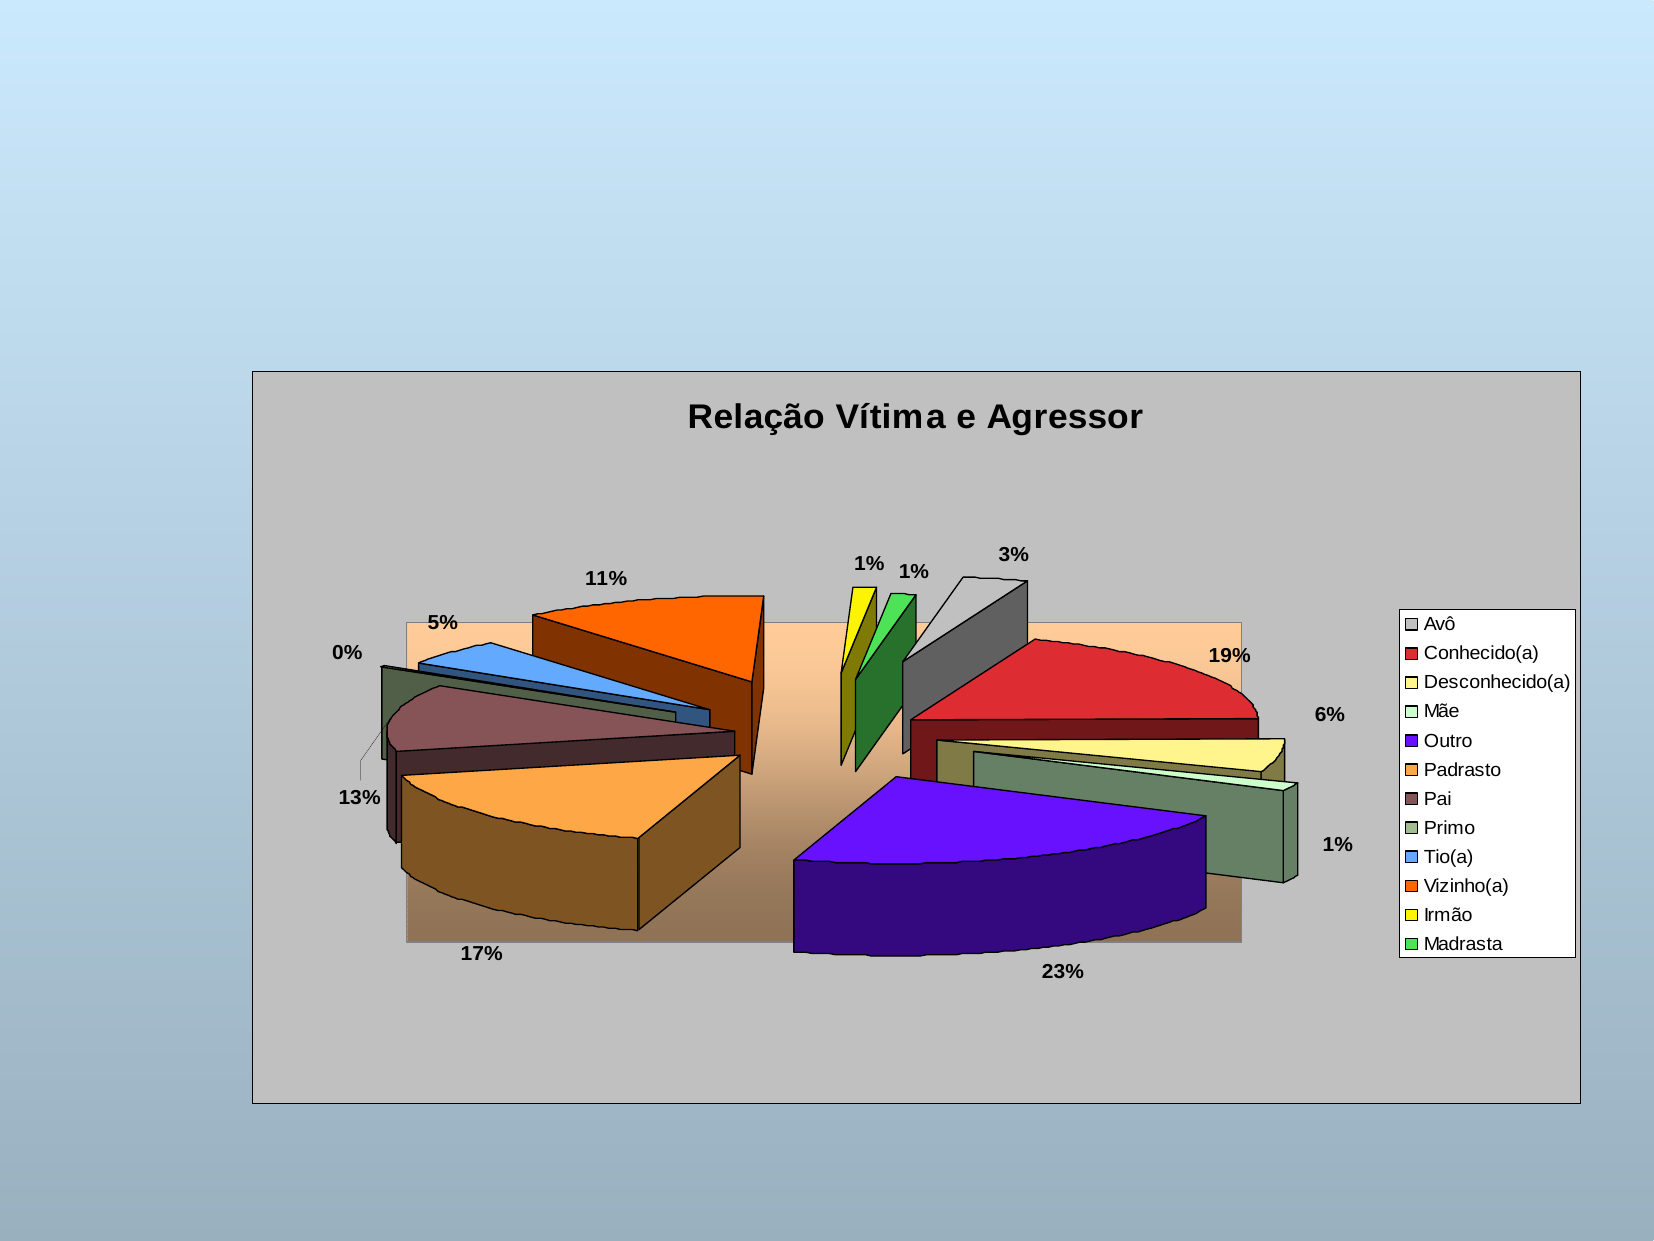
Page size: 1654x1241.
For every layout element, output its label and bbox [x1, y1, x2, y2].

chart [245, 364, 1588, 1109]
